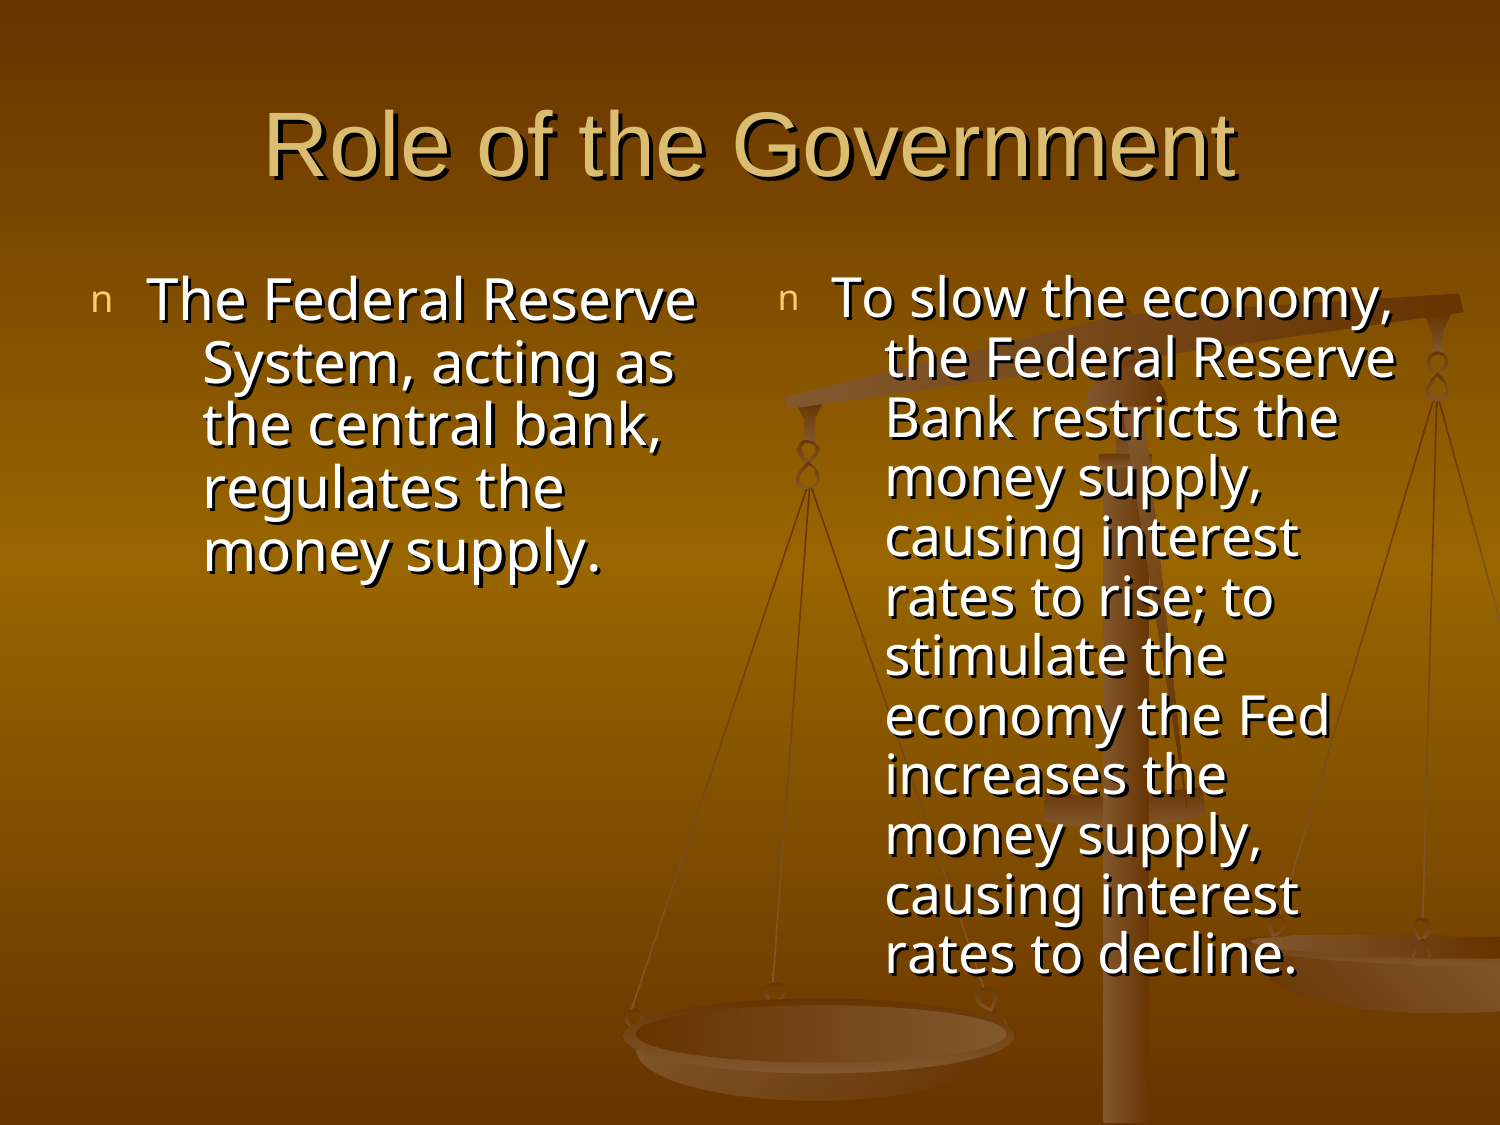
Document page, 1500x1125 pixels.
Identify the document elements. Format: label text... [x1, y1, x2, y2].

list To slow the economy, the Federal Reserve Bank restricts the money supply, causing interest rates to rise; to stimulate the economy the Fed increases the money supply, causing interest rates to decline. [762, 262, 1426, 1006]
title Role of the Government [75, 45, 1426, 234]
list The Federal Reserve System, acting as the central bank, regulates the money supply. [75, 262, 738, 1006]
